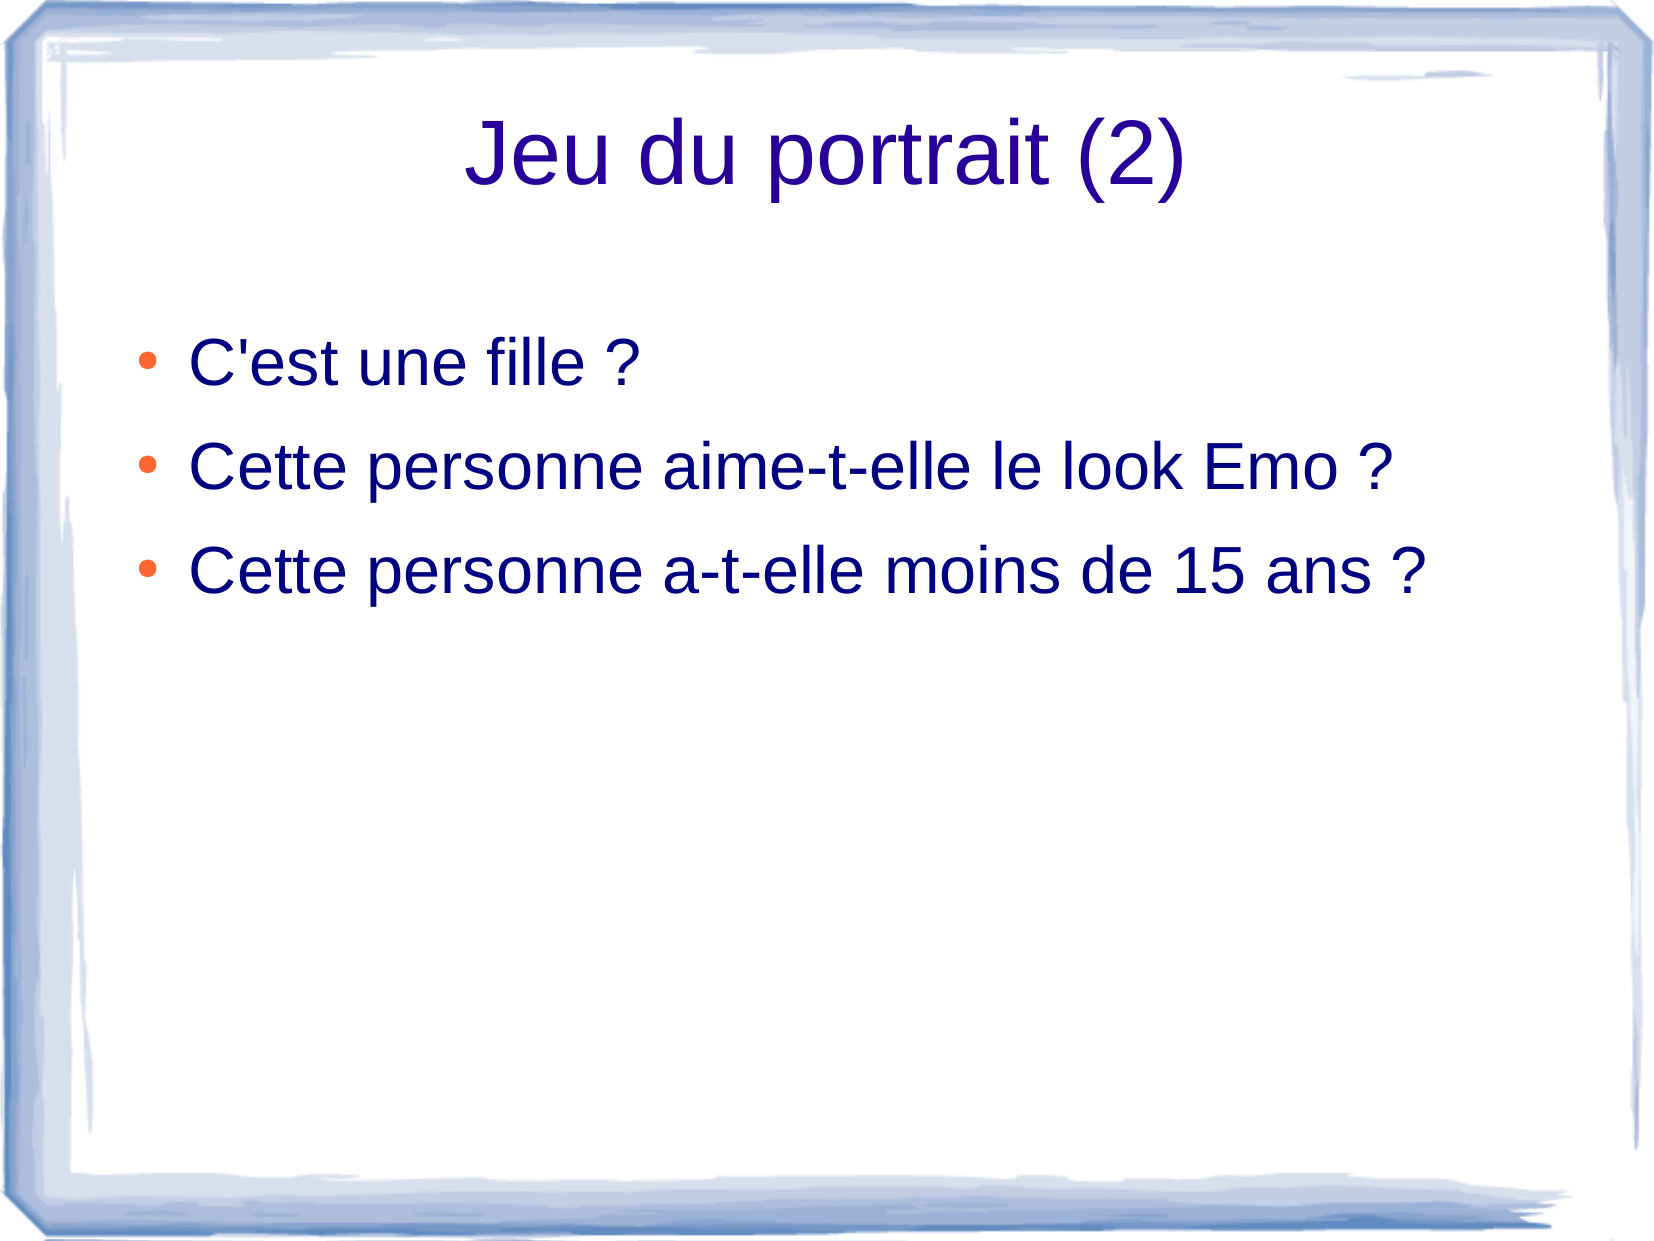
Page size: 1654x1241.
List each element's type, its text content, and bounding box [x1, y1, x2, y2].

title Jeu du portrait (2) [82, 49, 1571, 257]
list C'est une fille ? Cette personne aime-t-elle le look Emo ? Cette personne a-t-elle moins de 15 ans ? [118, 324, 1571, 1045]
picture [0, 0, 1654, 1241]
